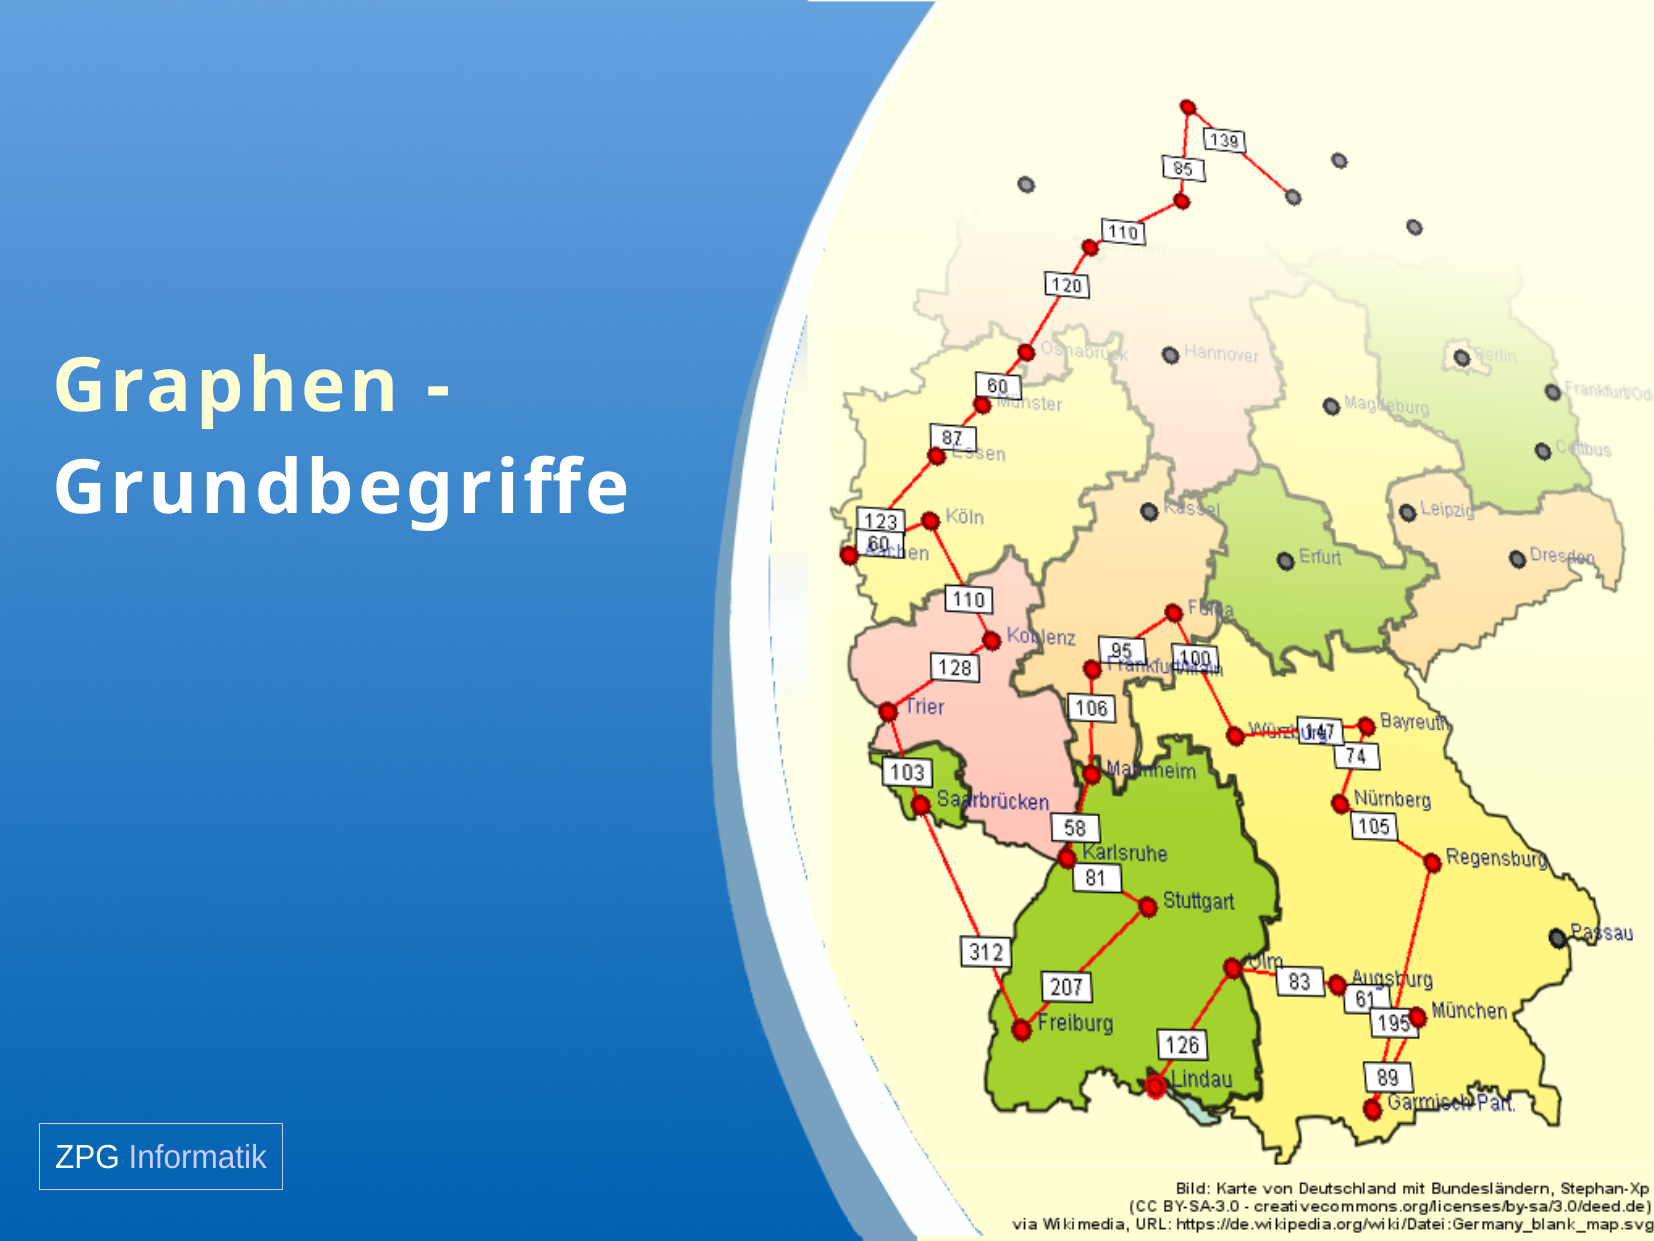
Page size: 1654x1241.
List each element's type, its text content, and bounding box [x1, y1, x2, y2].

text_box Graphen - Grundbegriffe [37, 323, 780, 610]
text_box ZPG Informatik [39, 1123, 283, 1190]
picture [0, 0, 1654, 1241]
